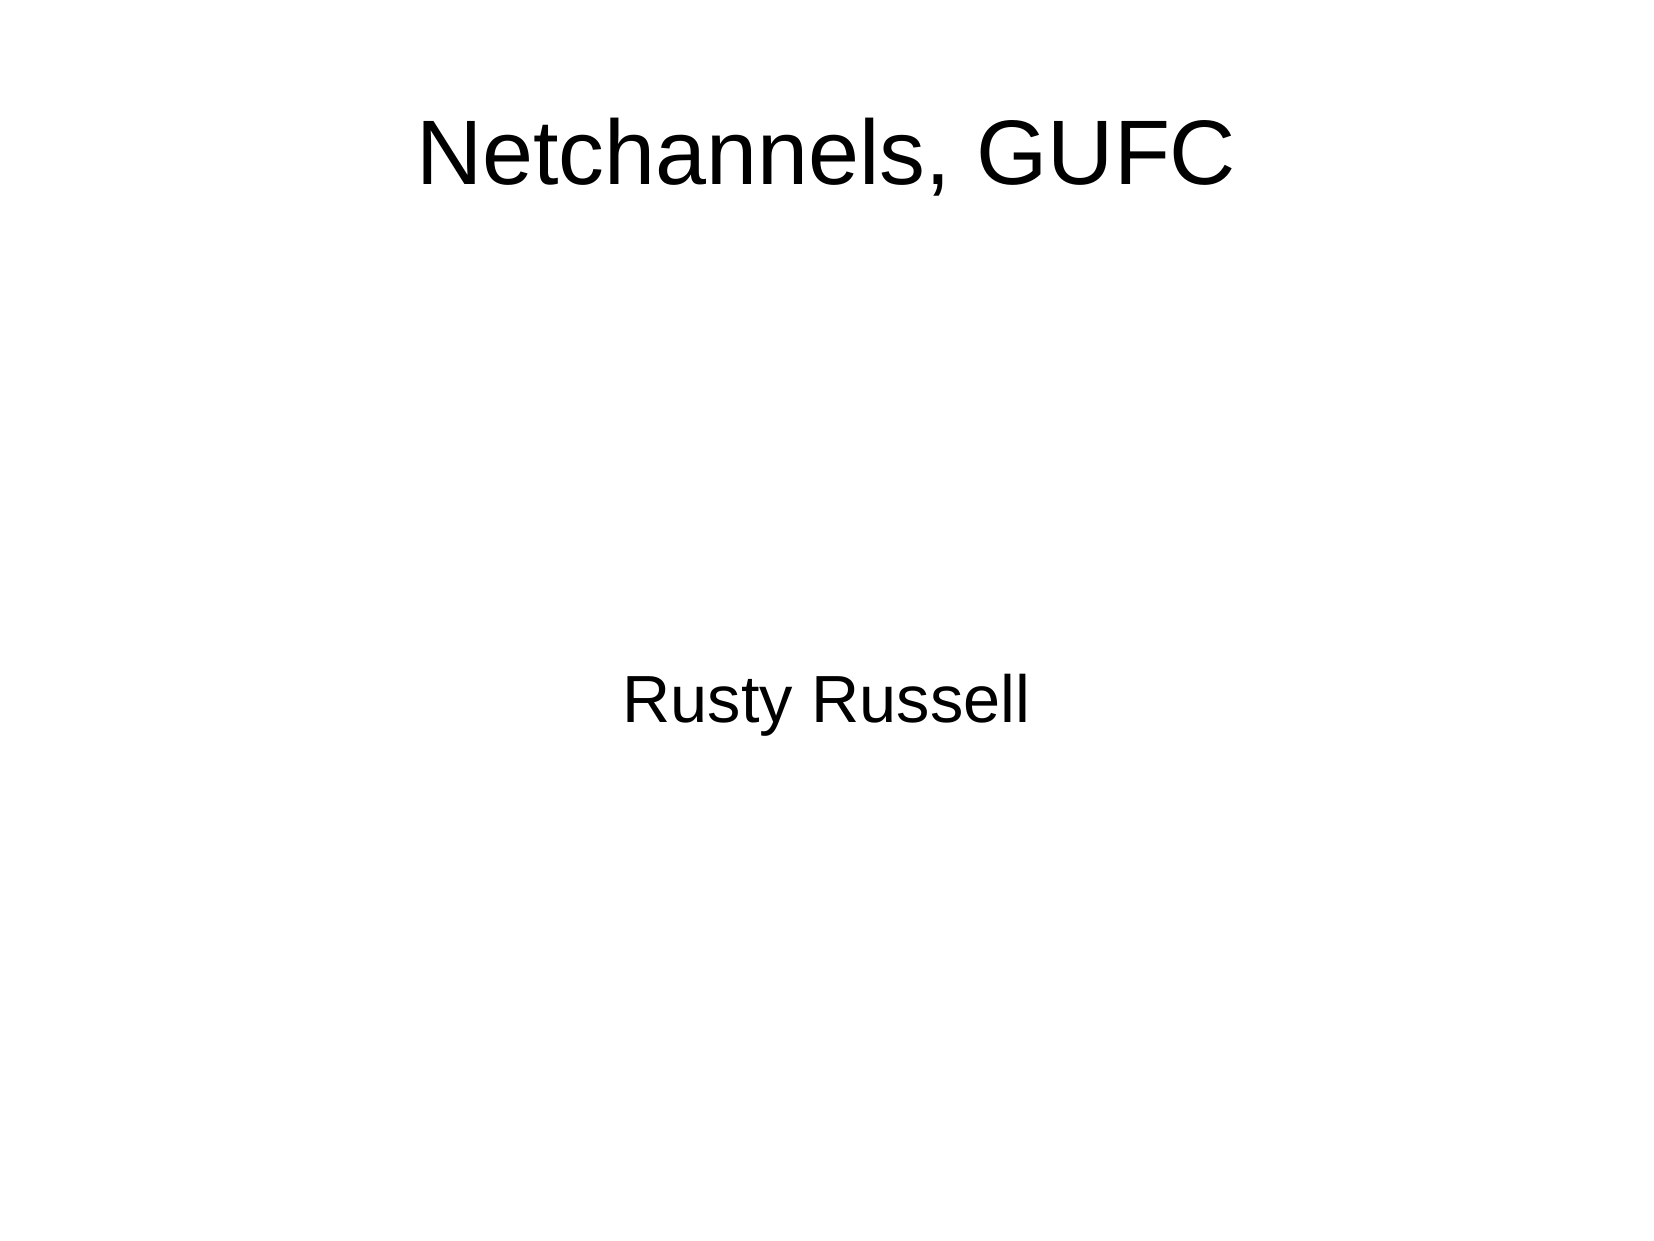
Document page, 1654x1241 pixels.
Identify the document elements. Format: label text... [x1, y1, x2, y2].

subtitle Rusty Russell [82, 290, 1571, 1109]
title Netchannels, GUFC [82, 49, 1571, 257]
